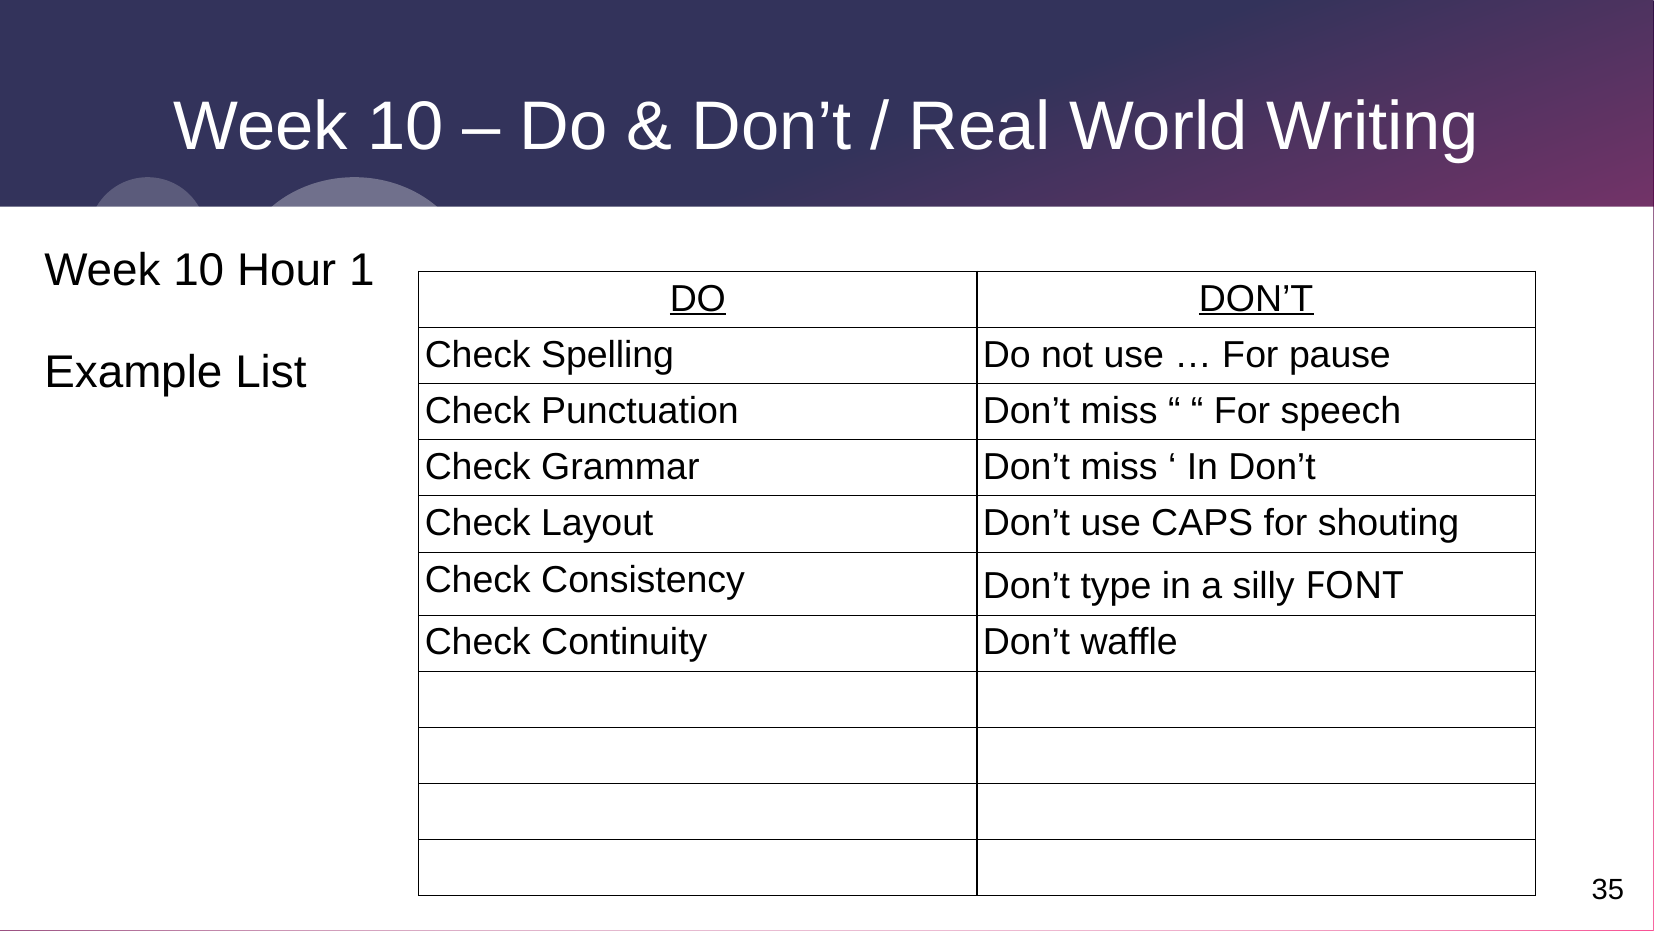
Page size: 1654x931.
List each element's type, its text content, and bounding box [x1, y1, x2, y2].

table_cell [419, 840, 976, 895]
table_cell Check Layout [419, 496, 976, 552]
table_cell Check Spelling [419, 328, 976, 383]
table_cell Check Grammar [419, 440, 976, 495]
table_cell Don’t miss ‘ In Don’t [978, 440, 1535, 495]
table_cell Check Punctuation [419, 384, 976, 439]
table_cell Don’t miss “ “ For speech [978, 384, 1535, 439]
table_cell Do not use … For pause [978, 328, 1535, 383]
title Week 10 – Do & Don’t / Real World Writing [29, 44, 1625, 207]
table_cell [978, 728, 1535, 783]
table_cell [419, 728, 976, 783]
table_cell [978, 784, 1535, 839]
text_box Week 10 Hour 1 Example List [29, 236, 1625, 916]
table_cell Don’t use CAPS for shouting [978, 496, 1535, 552]
table_cell Don’t waffle [978, 616, 1535, 671]
table_header DON’T [978, 272, 1535, 327]
table_cell [978, 840, 1535, 895]
table_cell [419, 672, 976, 727]
table_cell [419, 784, 976, 839]
table_cell Check Consistency [419, 553, 976, 615]
table_header DO [419, 272, 976, 327]
table_cell Check Continuity [419, 616, 976, 671]
table_cell [978, 672, 1535, 727]
table_cell Don’t type in a silly FONT [978, 553, 1535, 615]
